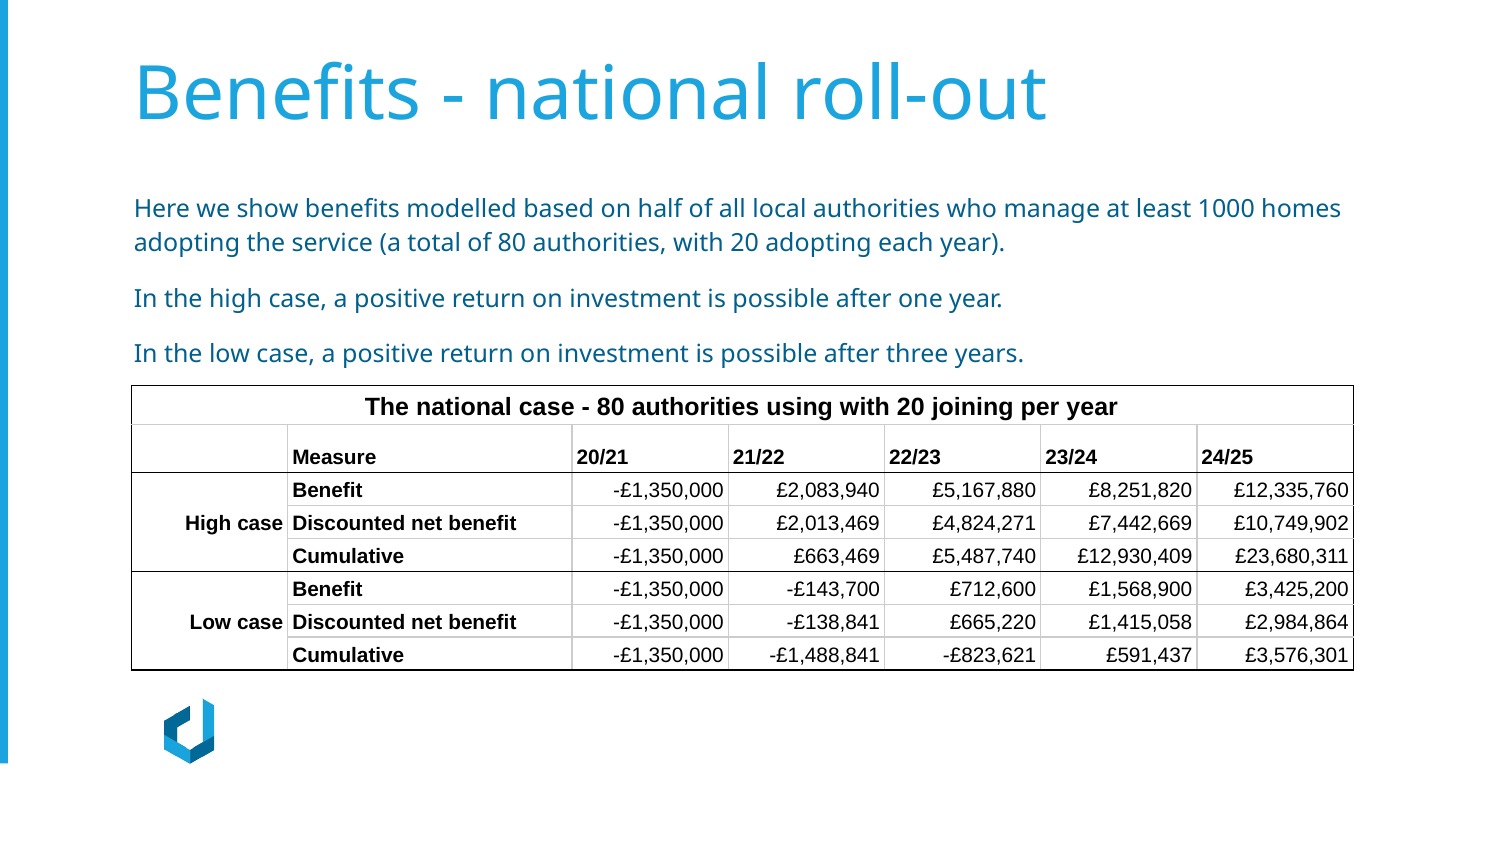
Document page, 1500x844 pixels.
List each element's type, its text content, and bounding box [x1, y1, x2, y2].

table_cell £1,415,058 [1041, 605, 1196, 636]
table_cell -£1,350,000 [573, 605, 728, 636]
table_cell £3,425,200 [1198, 572, 1353, 604]
table_cell -£1,350,000 [573, 572, 728, 604]
table_cell Discounted net benefit [288, 605, 571, 636]
table_cell 21/22 [729, 425, 884, 472]
table_cell £2,083,940 [729, 473, 884, 505]
table_cell -£1,350,000 [573, 506, 728, 538]
picture [164, 711, 215, 764]
picture [164, 711, 178, 720]
table_cell £1,568,900 [1041, 572, 1196, 604]
table_cell £23,680,311 [1198, 539, 1353, 571]
table_cell -£823,621 [885, 638, 1040, 669]
table_cell £8,251,820 [1041, 473, 1196, 505]
table_cell Benefit [288, 572, 571, 604]
table_cell High case [132, 473, 287, 571]
table_cell £5,167,880 [885, 473, 1040, 505]
table_cell -£1,488,841 [729, 638, 884, 669]
table_cell Low case [132, 572, 287, 669]
table_cell -£138,841 [729, 605, 884, 636]
table_cell £4,824,271 [885, 506, 1040, 538]
table_cell Cumulative [288, 638, 571, 669]
table_cell £12,930,409 [1041, 539, 1196, 571]
table_cell £2,984,864 [1198, 605, 1353, 636]
table_cell Measure [288, 425, 571, 472]
table_cell [132, 425, 287, 472]
table_cell Benefit [288, 473, 571, 505]
table_cell £663,469 [729, 539, 884, 571]
text_box Here we show benefits modelled based on half of all local authorities who manage at least 1000 homes adopting the service (a total of 80 authorities, with 20 adopting each year). In the high case, a positive return on investment is possible after one year. In the low case, a positive return on investment is possible after three years. [118, 172, 1366, 711]
table_cell -£1,350,000 [573, 638, 728, 669]
table_cell 24/25 [1198, 425, 1353, 472]
table_cell £665,220 [885, 605, 1040, 636]
table_cell 23/24 [1041, 425, 1196, 472]
text_box Benefits - national roll-out [118, 29, 1328, 127]
table_cell £12,335,760 [1198, 473, 1353, 505]
table_cell £5,487,740 [885, 539, 1040, 571]
table_cell £2,013,469 [729, 506, 884, 538]
table_cell £712,600 [885, 572, 1040, 604]
table_cell 22/23 [885, 425, 1040, 472]
table_cell -£1,350,000 [573, 473, 728, 505]
table_header The national case - 80 authorities using with 20 joining per year [132, 386, 1353, 424]
table_cell £591,437 [1041, 638, 1196, 669]
table_cell £3,576,301 [1198, 638, 1353, 669]
table_cell -£1,350,000 [573, 539, 728, 571]
table_cell £7,442,669 [1041, 506, 1196, 538]
table_cell 20/21 [573, 425, 728, 472]
table_cell -£143,700 [729, 572, 884, 604]
table_cell Cumulative [288, 539, 571, 571]
table_cell £10,749,902 [1198, 506, 1353, 538]
table_cell Discounted net benefit [288, 506, 571, 538]
